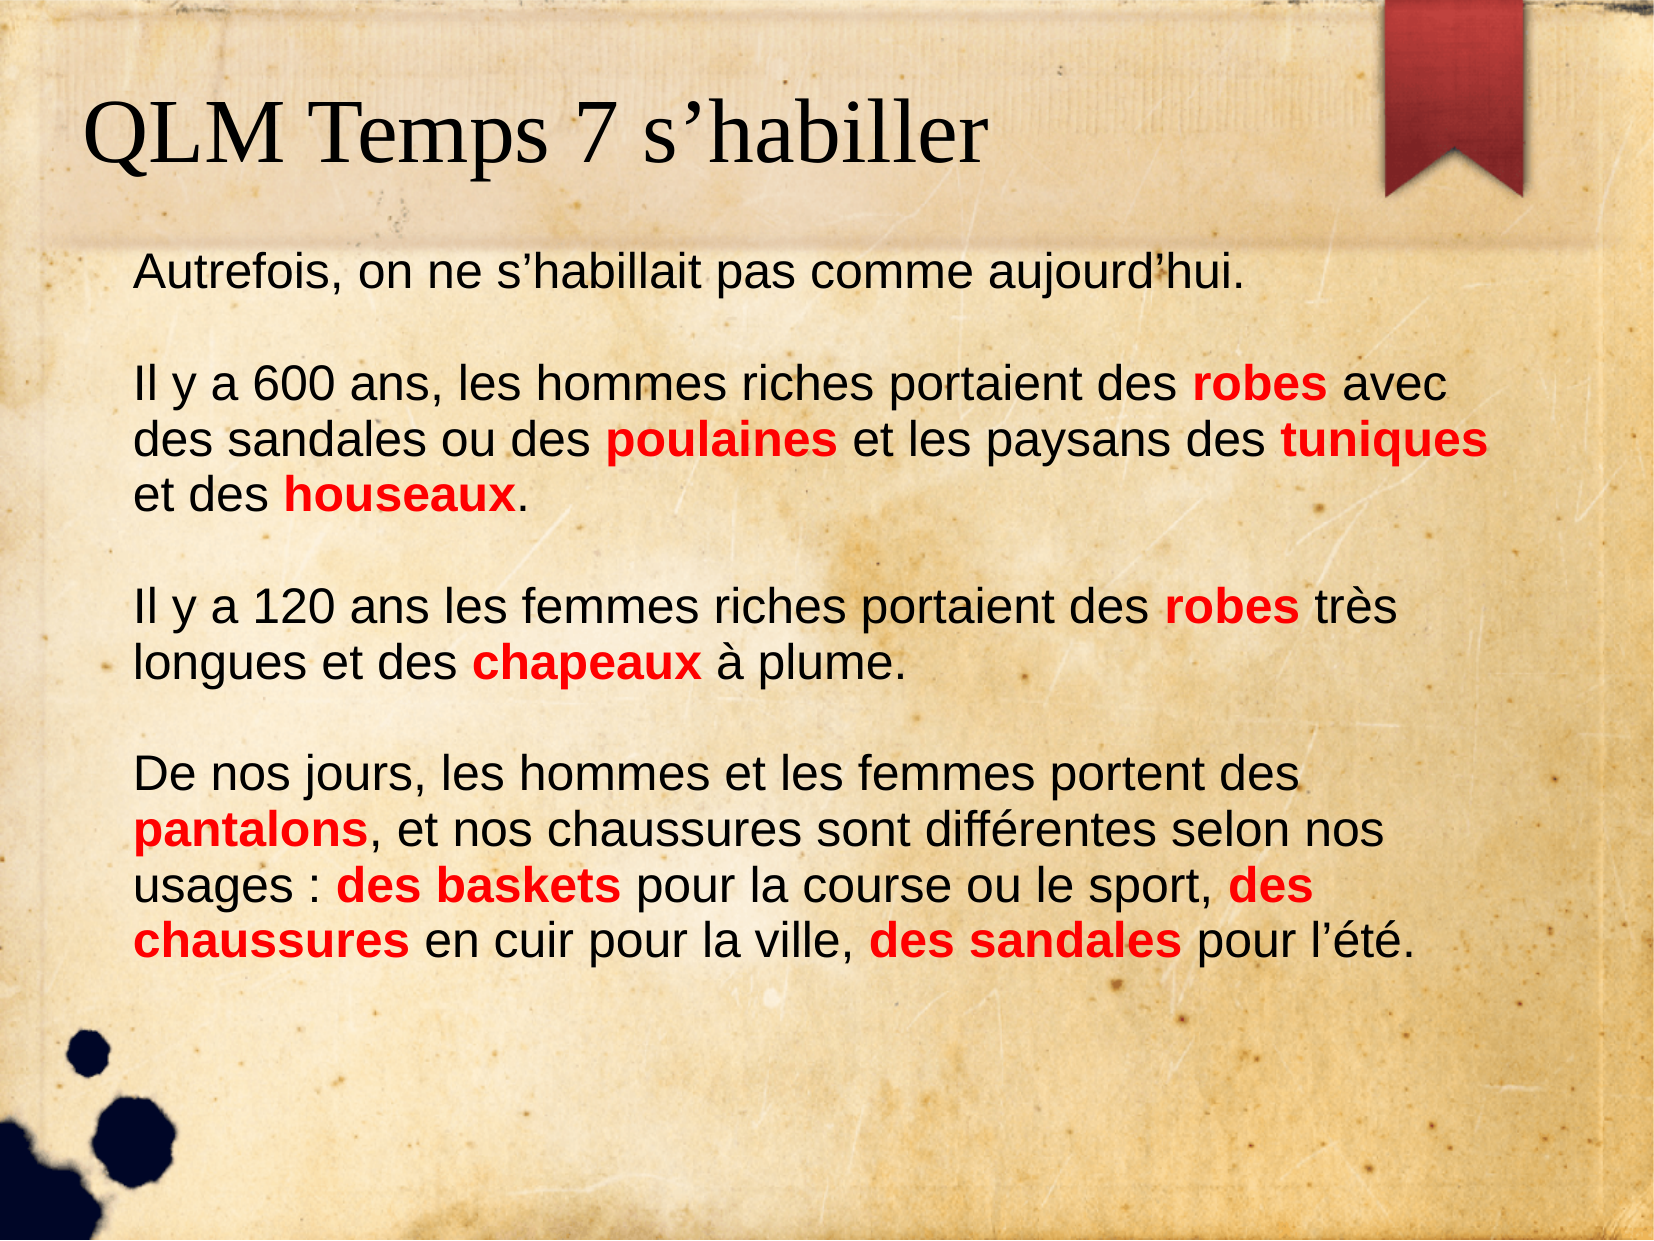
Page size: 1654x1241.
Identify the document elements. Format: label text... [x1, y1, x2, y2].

text_box [29, 253, 739, 1152]
title QLM Temps 7 s’habiller [82, 37, 1347, 225]
text_box Autrefois, on ne s’habillait pas comme aujourd’hui. Il y a 600 ans, les hommes riches portaient des robes avec des sandales ou des poulaines et les paysans des tuniques et des houseaux. Il y a 120 ans les femmes riches portaient des robes très longues et des chapeaux à plume. De nos jours, les hommes et les femmes portent des pantalons, et nos chaussures sont différentes selon nos usages : des baskets pour la course ou le sport, des chaussures en cuir pour la ville, des sandales pour l’été. [118, 236, 1536, 1063]
picture [0, 0, 1654, 1240]
